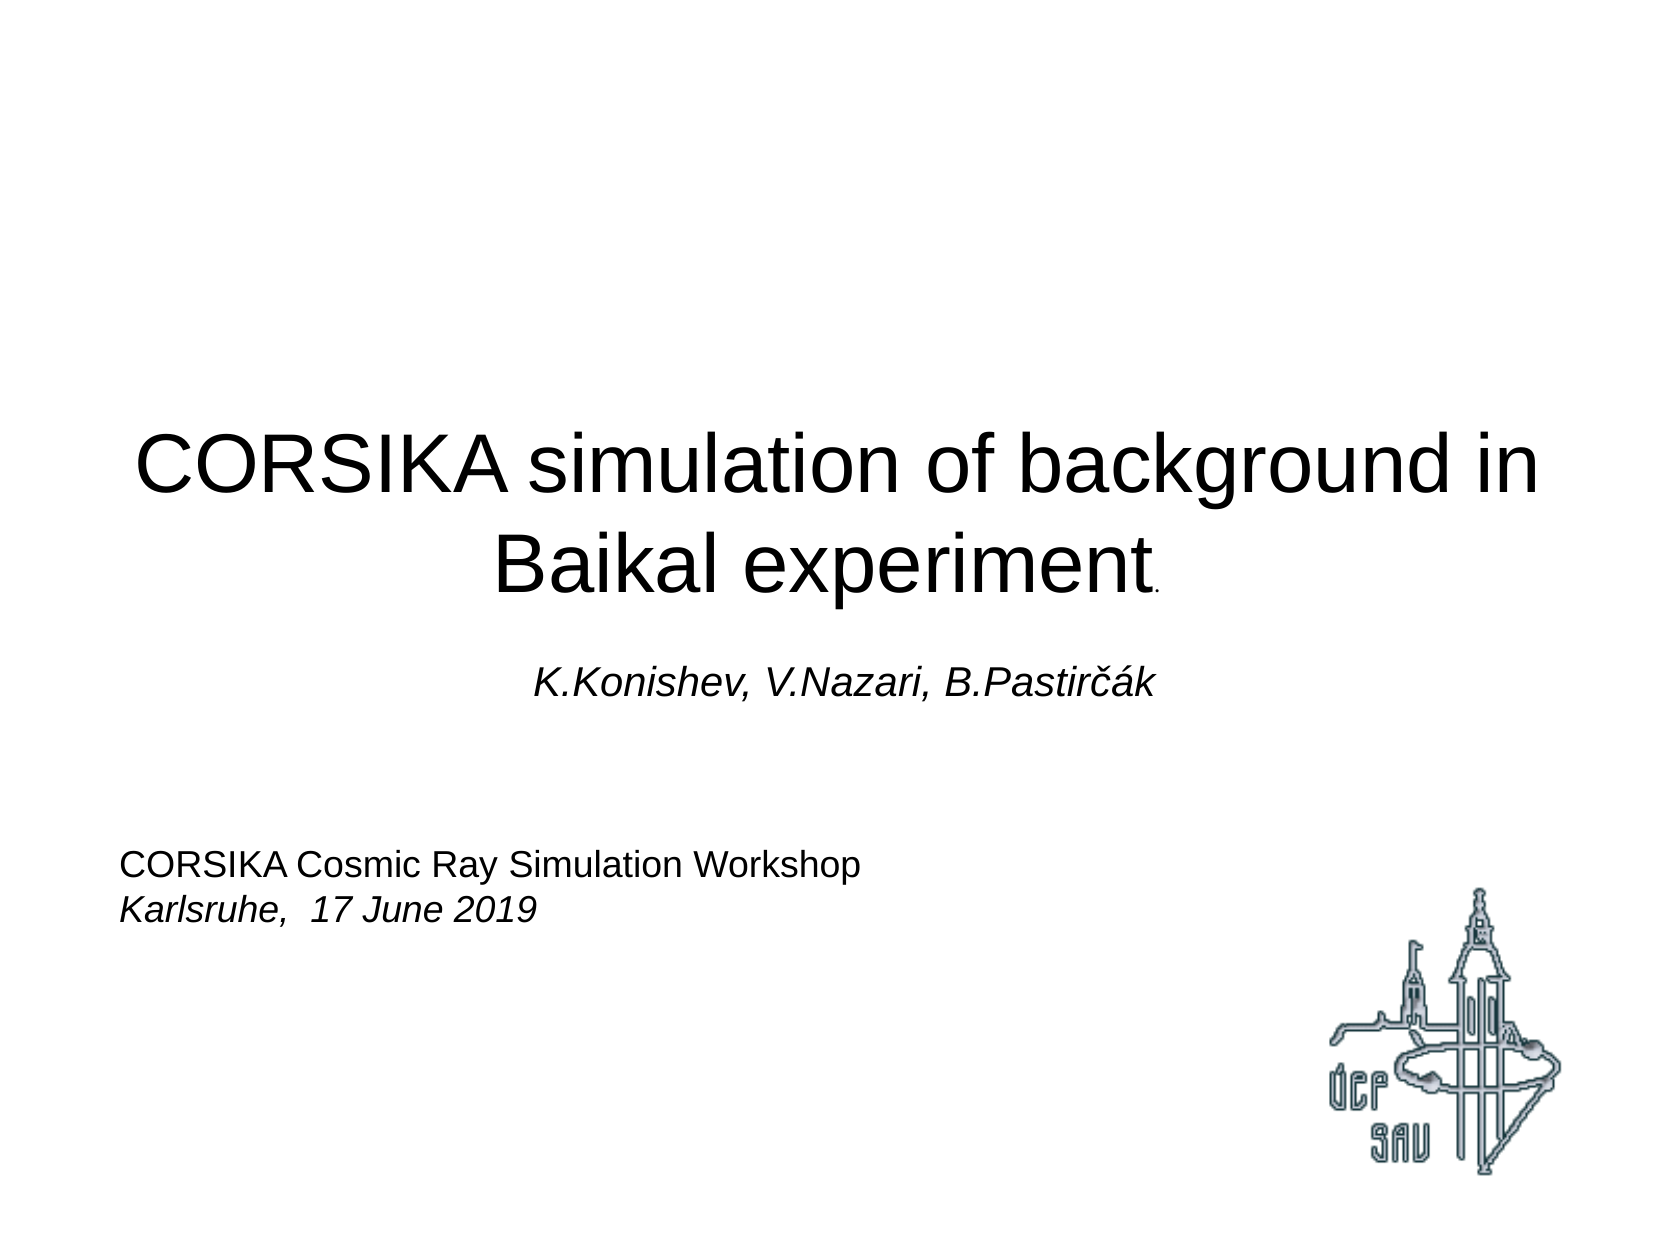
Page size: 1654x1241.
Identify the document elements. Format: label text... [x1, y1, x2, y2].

text_box CORSIKA simulation of background in Baikal experiment. K.Konishev, V.Nazari, B.Pastirčák CORSIKA Cosmic Ray Simulation Workshop Karlsruhe, 17 June 2019 [82, 58, 1570, 1101]
picture [1228, 797, 1653, 1238]
